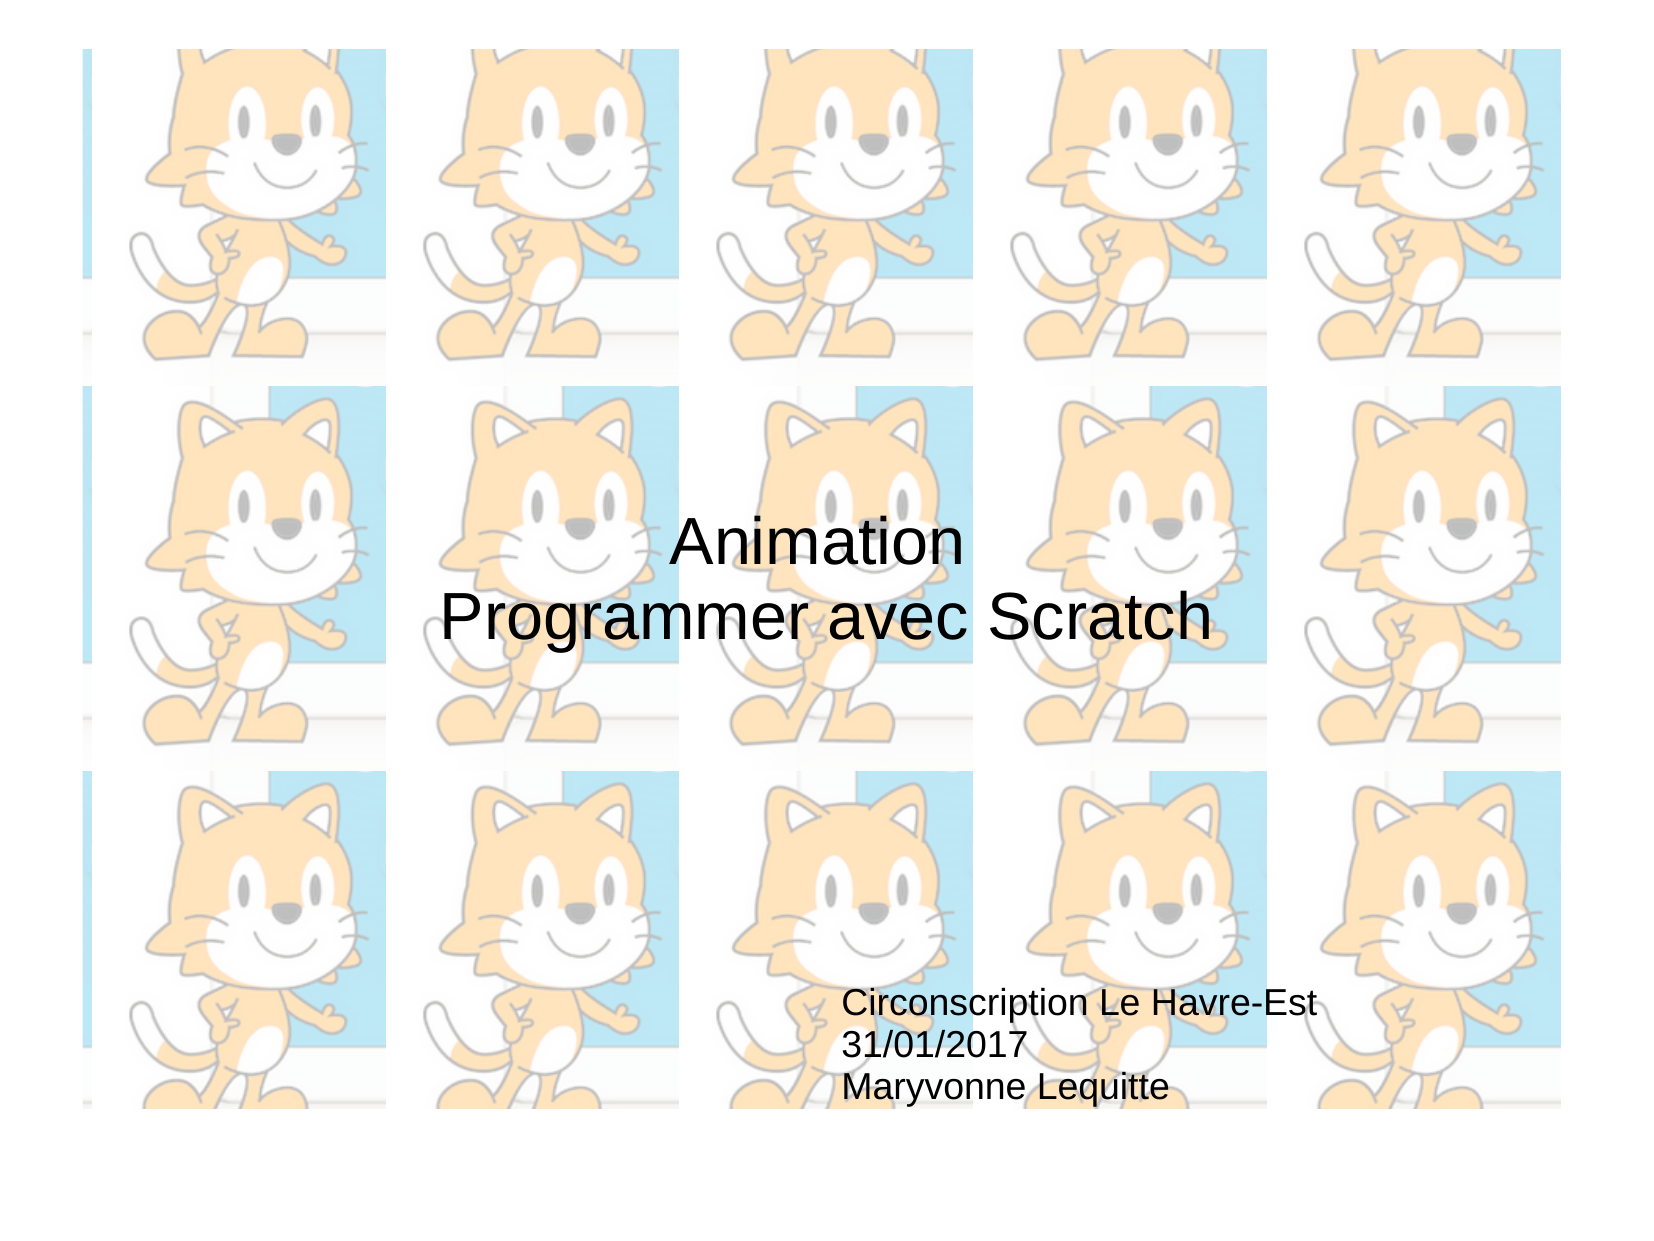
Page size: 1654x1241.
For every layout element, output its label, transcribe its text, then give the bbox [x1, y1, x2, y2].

text_box Circonscription Le Havre-Est 31/01/2017 Maryvonne Lequitte [826, 974, 1536, 1116]
subtitle Animation Programmer avec Scratch [82, 49, 1571, 1109]
